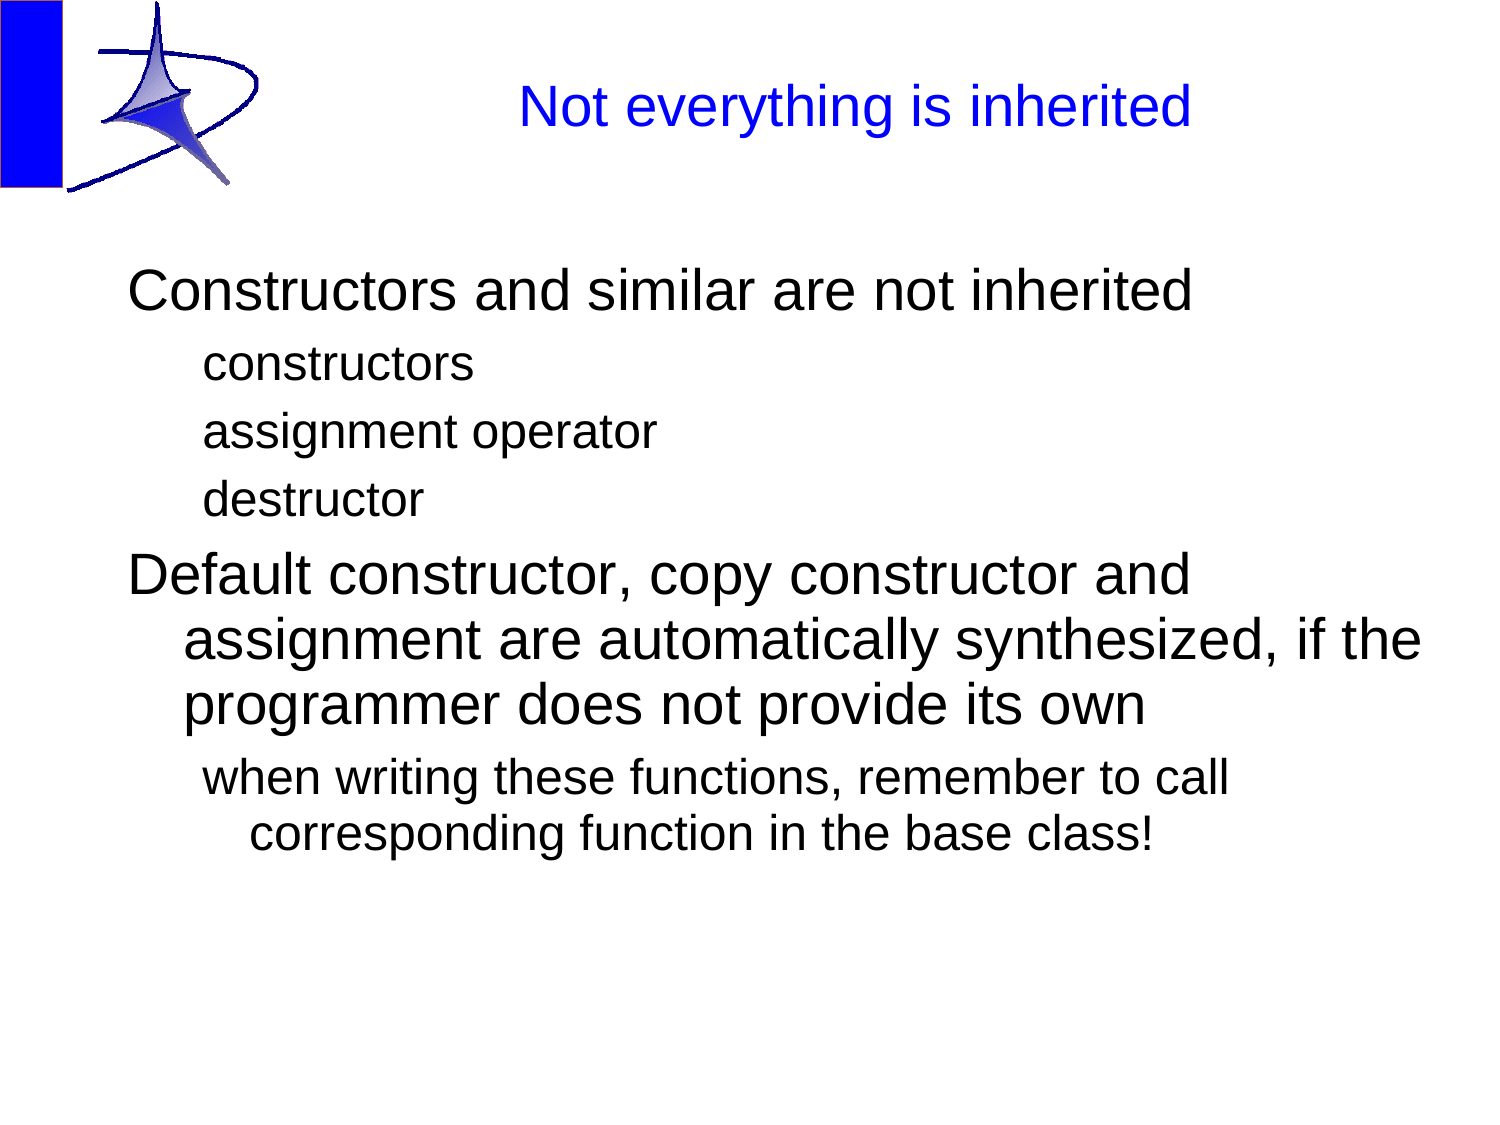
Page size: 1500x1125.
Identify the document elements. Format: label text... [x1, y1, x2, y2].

picture [62, 0, 263, 197]
list Constructors and similar are not inherited constructors assignment operator destructor Default constructor, copy constructor and assignment are automatically synthesized, if the programmer does not provide its own when writing these functions, remember to call corresponding function in the base class! [112, 249, 1450, 1001]
title Not everything is inherited [262, 24, 1450, 188]
